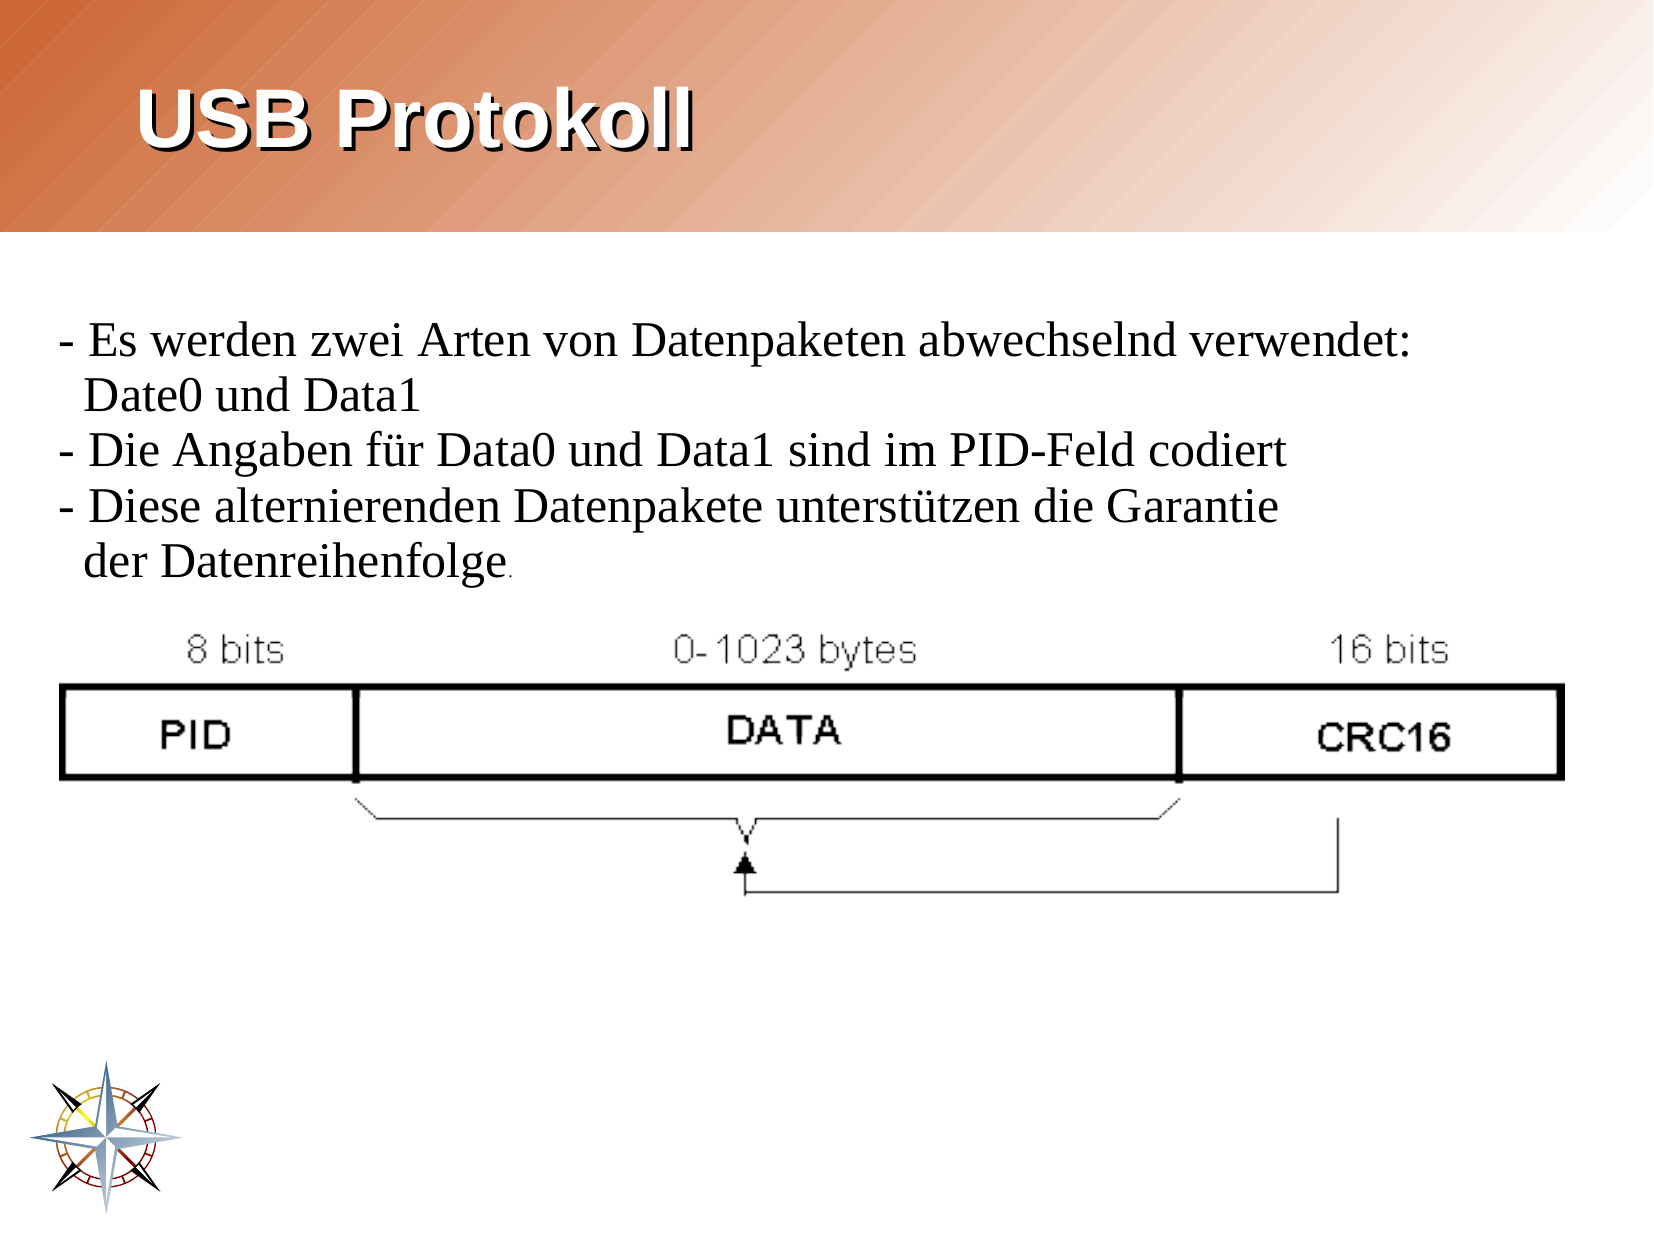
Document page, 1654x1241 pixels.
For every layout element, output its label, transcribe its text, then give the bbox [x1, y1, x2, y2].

picture [59, 620, 1565, 899]
text_box - Es werden zwei Arten von Datenpaketen abwechselnd verwendet: Date0 und Data1 - Die Angaben für Data0 und Data1 sind im PID-Feld codiert - Diese alternierenden Datenpakete unterstützen die Garantie der Datenreihenfolge. [59, 311, 1565, 594]
title USB Protokoll [135, 0, 1422, 238]
